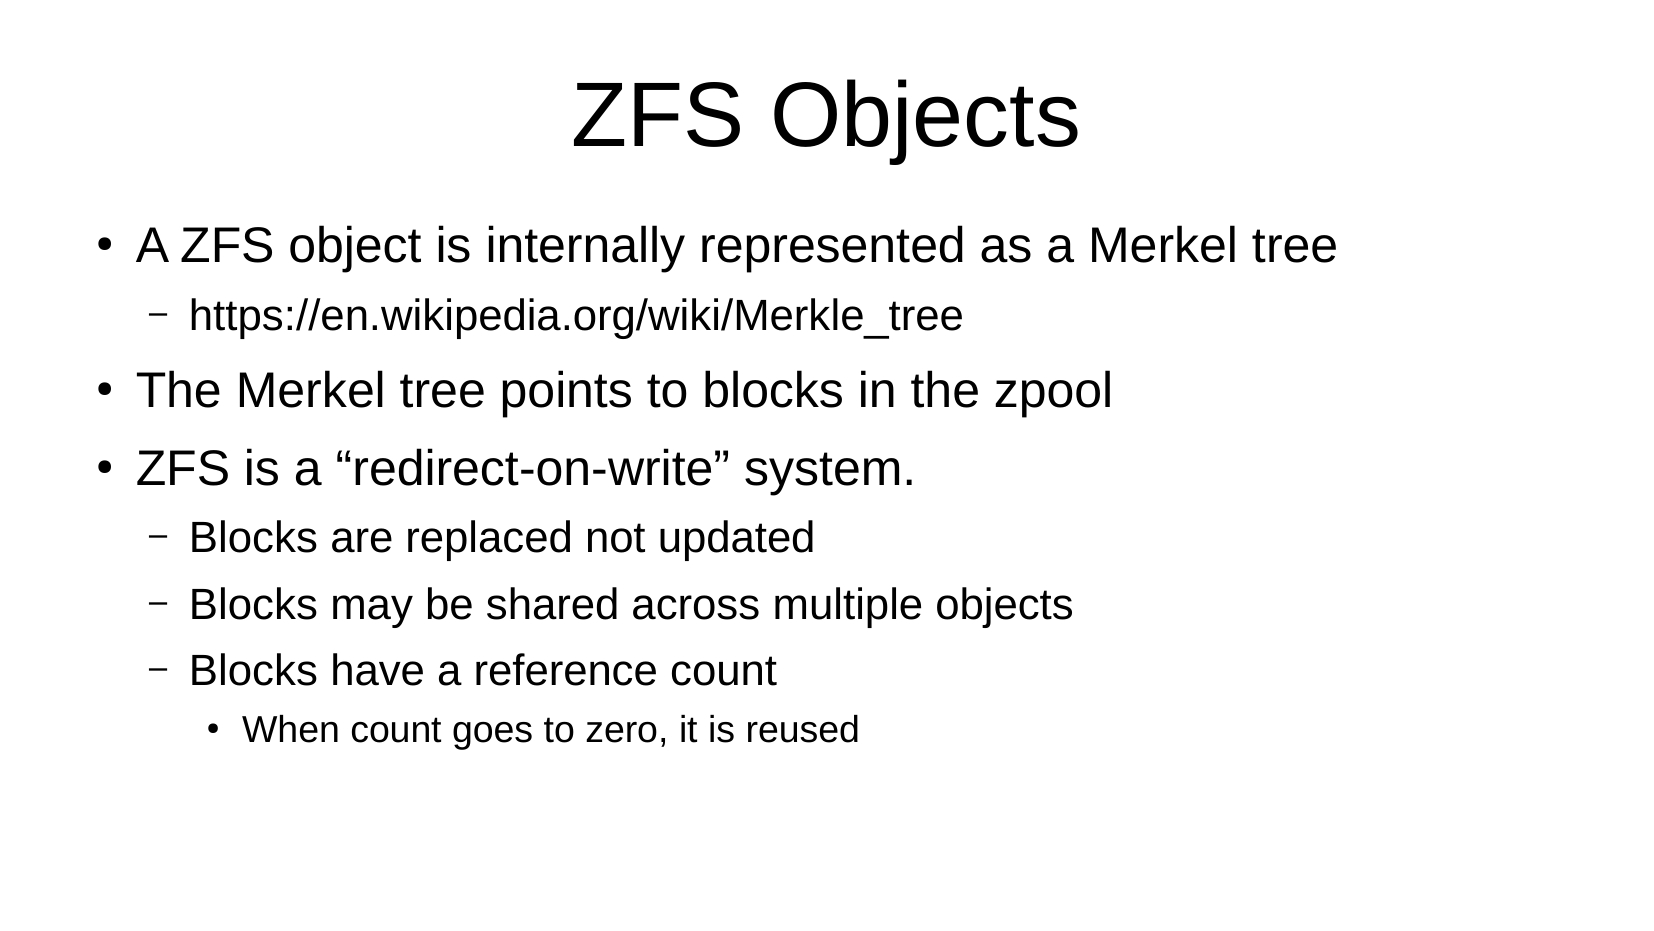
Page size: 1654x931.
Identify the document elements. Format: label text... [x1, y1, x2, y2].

list A ZFS object is internally represented as a Merkel tree https://en.wikipedia.org/wiki/Merkle_tree The Merkel tree points to blocks in the zpool ZFS is a “redirect-on-write” system. Blocks are replaced not updated Blocks may be shared across multiple objects Blocks have a reference count When count goes to zero, it is reused [82, 217, 1571, 758]
title ZFS Objects [82, 37, 1571, 193]
